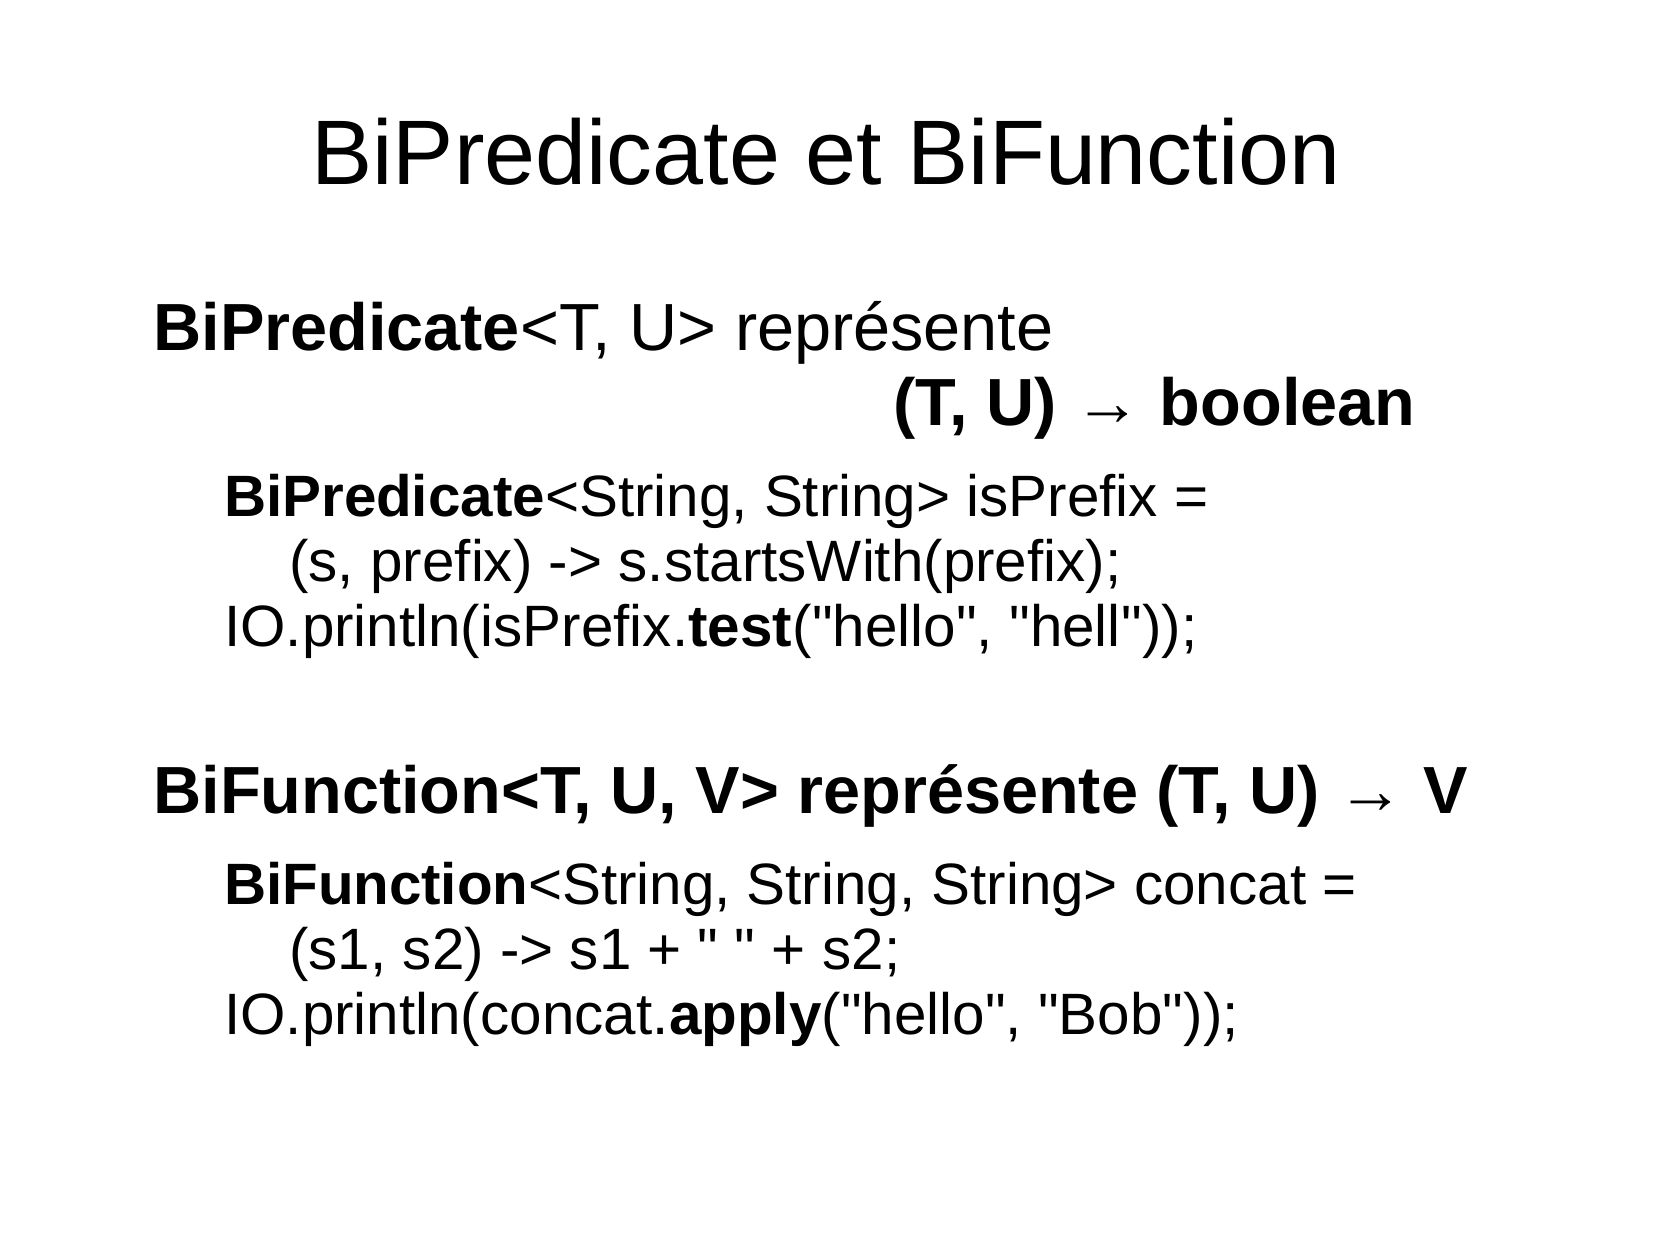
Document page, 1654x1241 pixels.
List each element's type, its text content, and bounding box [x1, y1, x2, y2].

list BiPredicate<T, U> représente (T, U) → boolean BiPredicate<String, String> isPrefix = (s, prefix) -> s.startsWith(prefix); IO.println(isPrefix.test("hello", "hell")); BiFunction<T, U, V> représente (T, U) → V BiFunction<String, String, String> concat = (s1, s2) -> s1 + " " + s2; IO.println(concat.apply("hello", "Bob")); [82, 290, 1571, 1126]
title BiPredicate et BiFunction [82, 49, 1571, 257]
